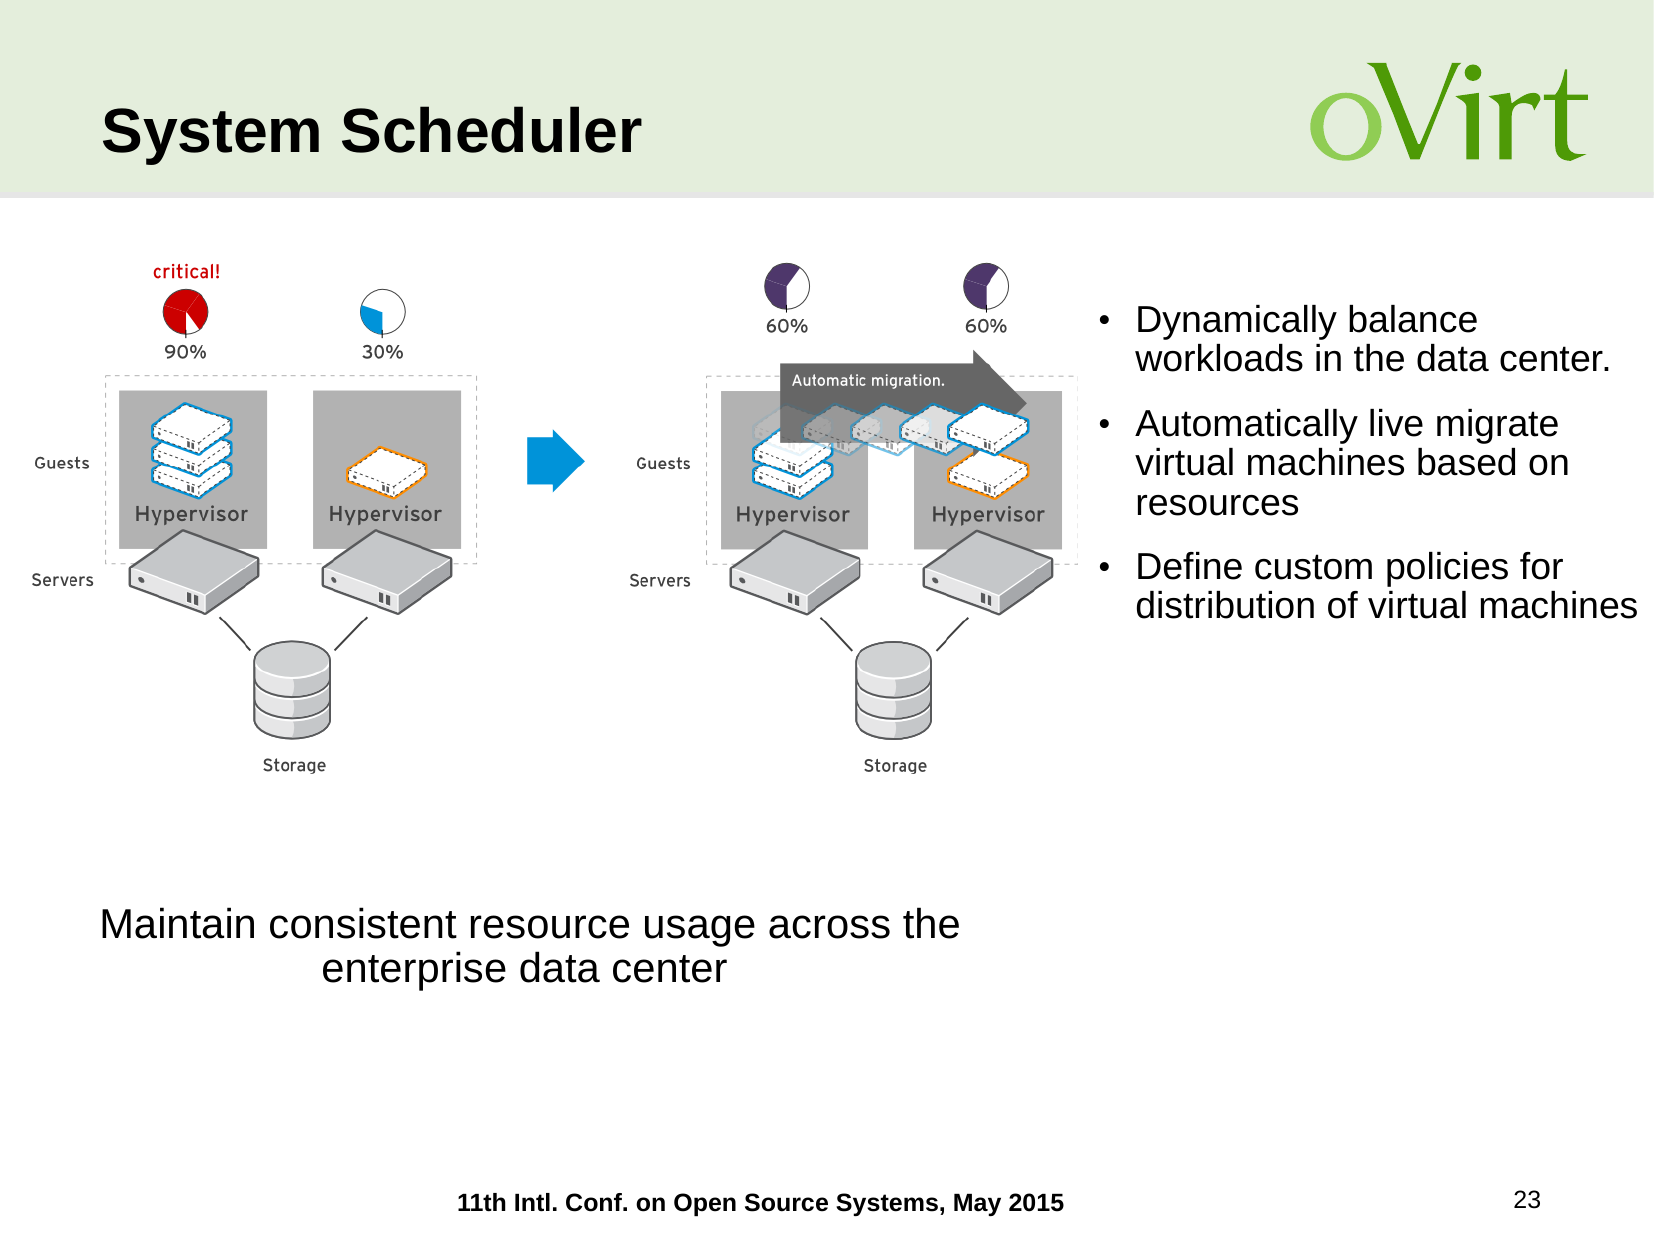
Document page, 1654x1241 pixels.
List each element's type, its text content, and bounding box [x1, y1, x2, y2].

text_box Maintain consistent resource usage across the enterprise data center [68, 896, 993, 999]
picture [27, 261, 1078, 774]
text_box Dynamically balance workloads in the data center. Automatically live migrate virtual machines based on resources Define custom policies for distribution of virtual machines [1083, 293, 1654, 635]
title System Scheduler [86, 36, 1307, 225]
